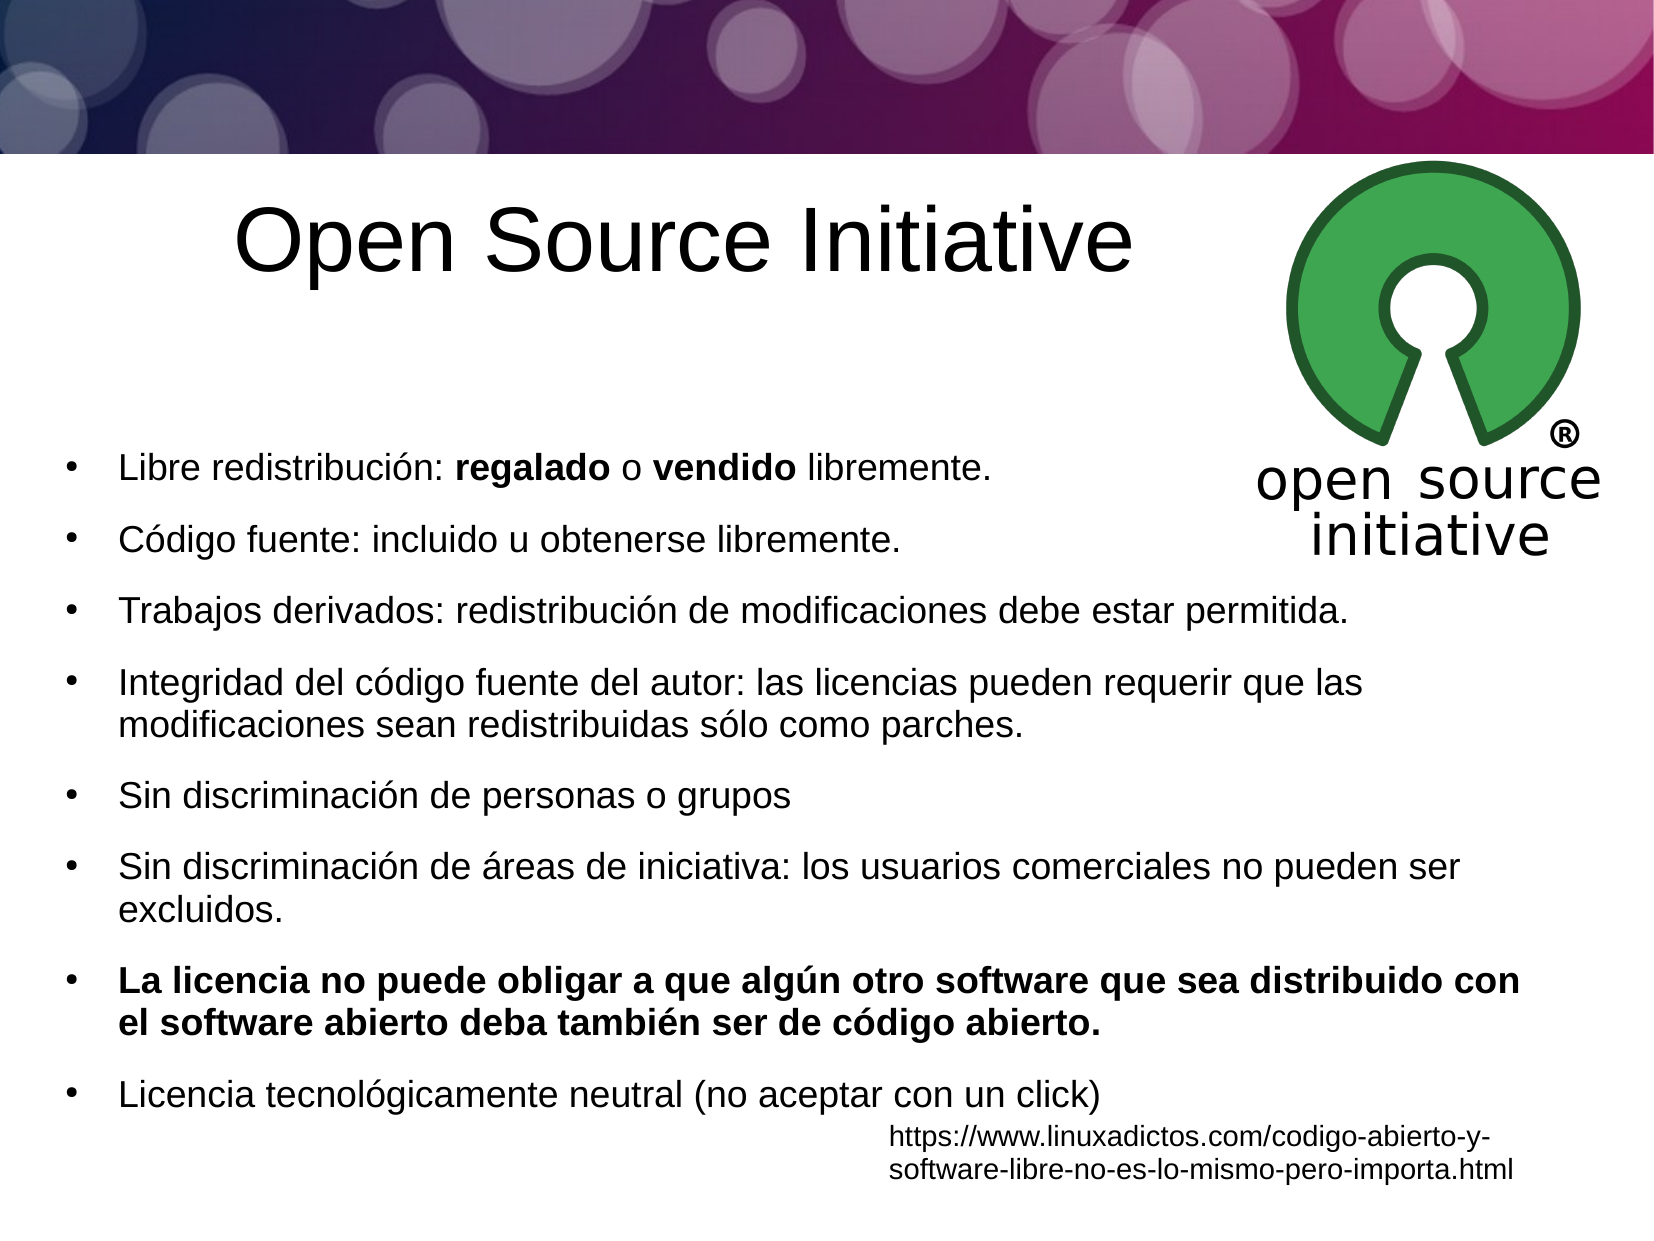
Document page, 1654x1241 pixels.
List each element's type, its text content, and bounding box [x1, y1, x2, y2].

text_box https://www.linuxadictos.com/codigo-abierto-y-software-libre-no-es-lo-mismo-pero-importa.html [874, 1112, 1548, 1193]
picture [0, 0, 1654, 638]
list Libre redistribución: regalado o vendido libremente. Código fuente: incluido u obtenerse libremente. Trabajos derivados: redistribución de modificaciones debe estar permitida. Integridad del código fuente del autor: las licencias pueden requerir que las modificaciones sean redistribuidas sólo como parches. Sin discriminación de personas o grupos Sin discriminación de áreas de iniciativa: los usuarios comerciales no pueden ser excluidos. La licencia no puede obligar a que algún otro software que sea distribuido con el software abierto deba también ser de código abierto. Licencia tecnológicamente neutral (no aceptar con un click) [47, 446, 1536, 1167]
title Open Source Initiative [0, 153, 1240, 326]
